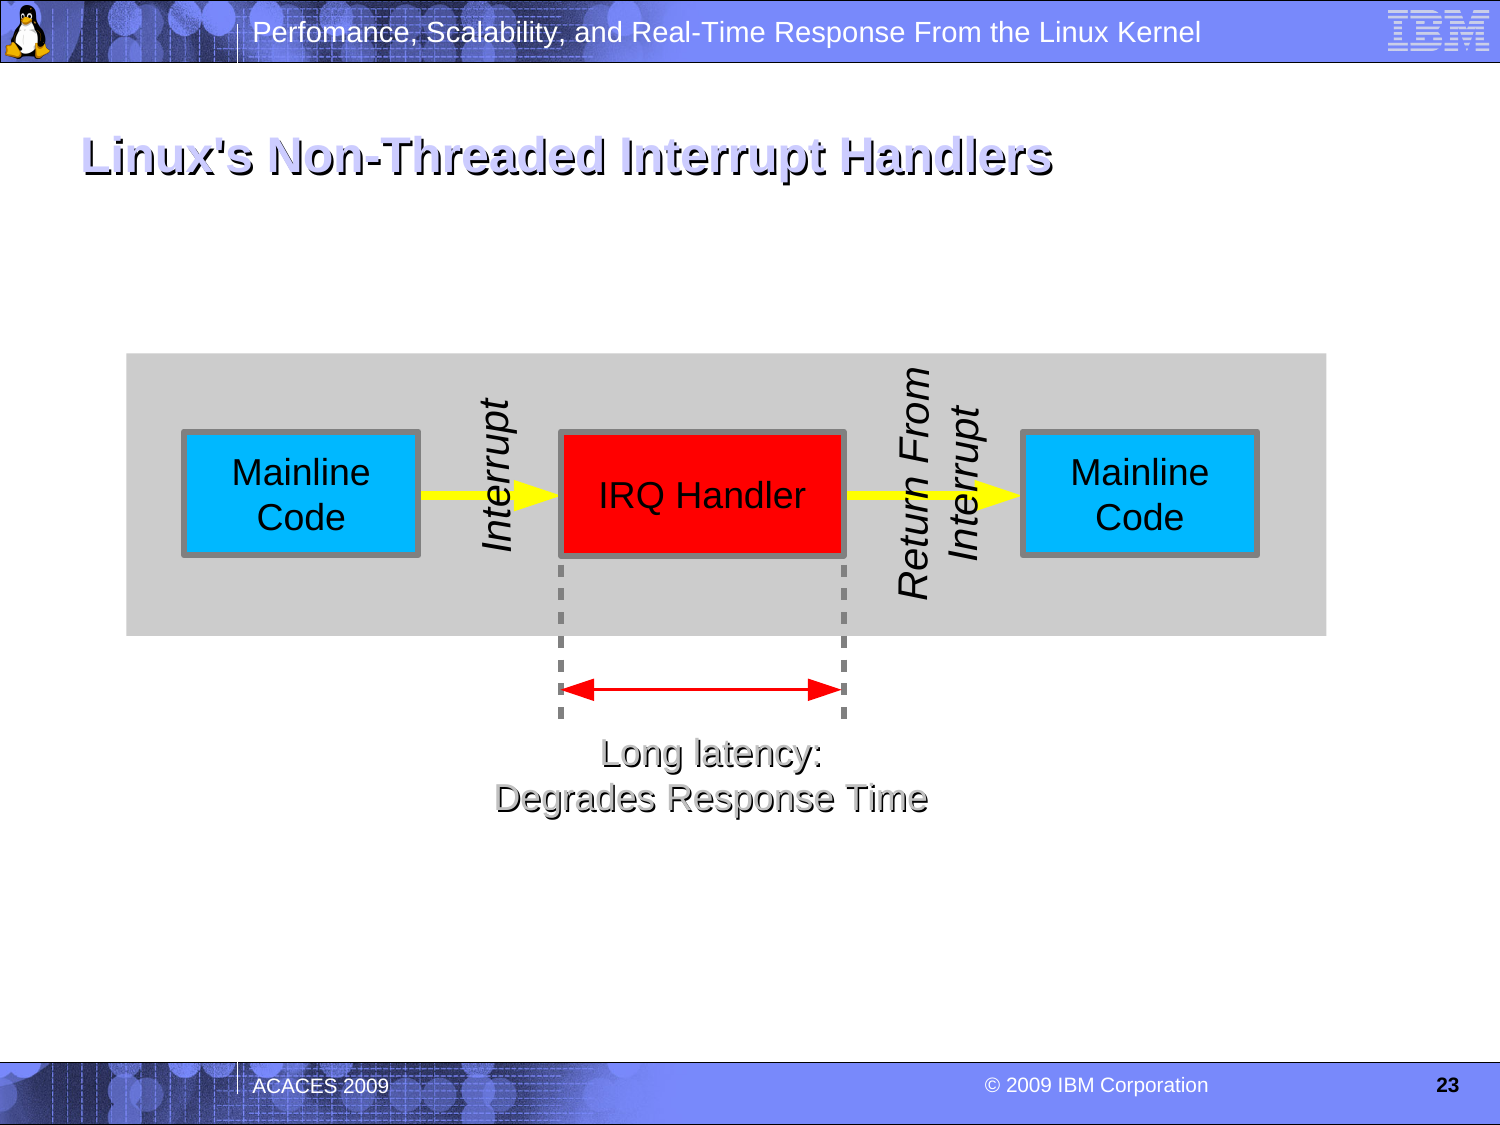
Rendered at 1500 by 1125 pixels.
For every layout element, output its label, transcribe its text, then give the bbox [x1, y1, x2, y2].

text_box Interrupt [458, 383, 525, 570]
text_box IRQ Handler [561, 431, 844, 556]
picture [1, 1, 1500, 62]
picture [0, 1063, 1500, 1124]
text_box [126, 353, 1327, 636]
text_box Return From Interrupt [878, 351, 992, 617]
text_box Mainline Code [184, 431, 419, 556]
text_box Mainline Code [1022, 431, 1258, 556]
title Linux's Non-Threaded Interrupt Handlers [79, 116, 1433, 199]
text_box Long latency: Degrades Response Time [478, 721, 943, 824]
